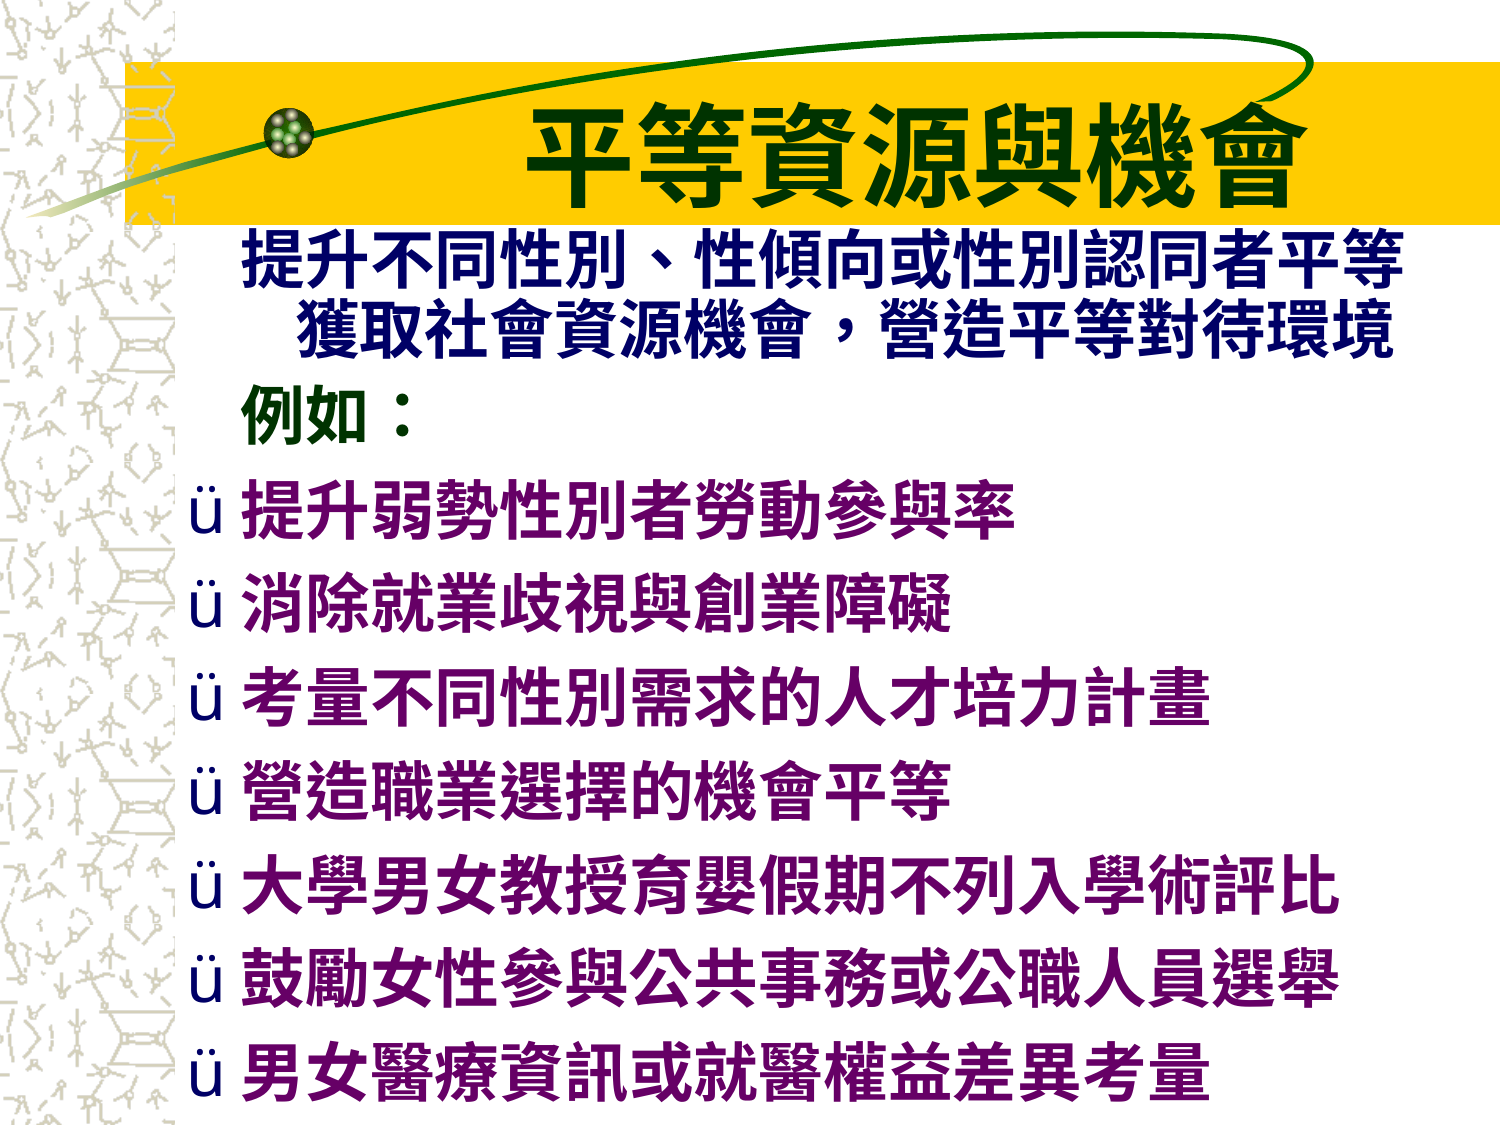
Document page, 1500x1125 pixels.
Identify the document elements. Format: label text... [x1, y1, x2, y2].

title 平等資源與機會 [407, 78, 1426, 220]
list 提升不同性別、性傾向或性別認同者平等獲取社會資源機會，營造平等對待環境 例如： 提升弱勢性別者勞動參與率 消除就業歧視與創業障礙 考量不同性別需求的人才培力計畫 營造職業選擇的機會平等 大學男女教授育嬰假期不列入學術評比 鼓勵女性參與公共事務或公職人員選舉 男女醫療資訊或就醫權益差異考量 [171, 220, 1471, 1125]
